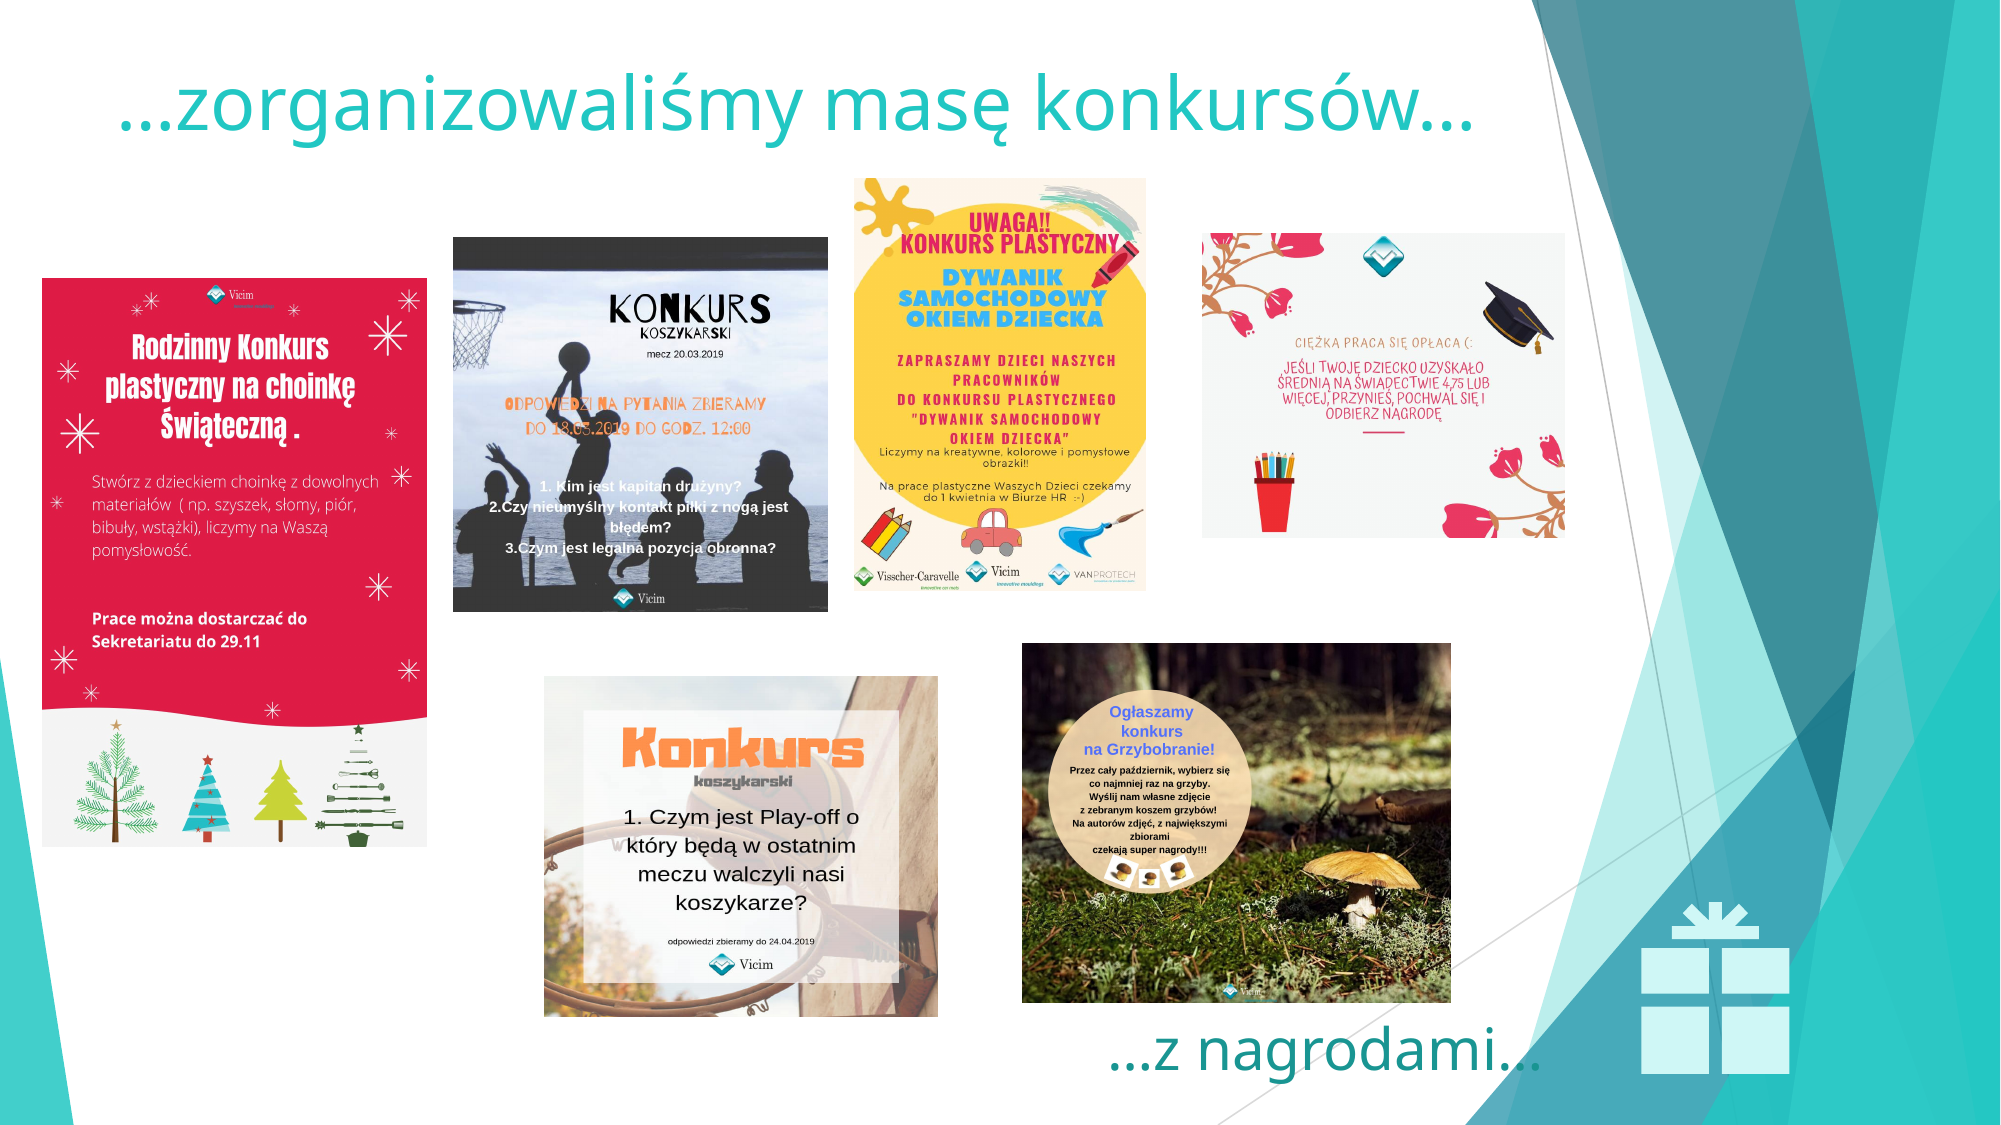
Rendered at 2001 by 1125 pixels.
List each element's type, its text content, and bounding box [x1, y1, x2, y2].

picture [42, 278, 427, 847]
picture [1202, 233, 1565, 538]
picture [1610, 881, 1821, 1093]
title …zorganizowaliśmy masę konkursów… [101, 47, 1512, 277]
picture [854, 178, 1146, 591]
picture [453, 237, 828, 612]
text_box …z nagrodami… [1092, 1004, 1611, 1090]
picture [1022, 643, 1451, 1003]
picture [544, 676, 938, 1017]
